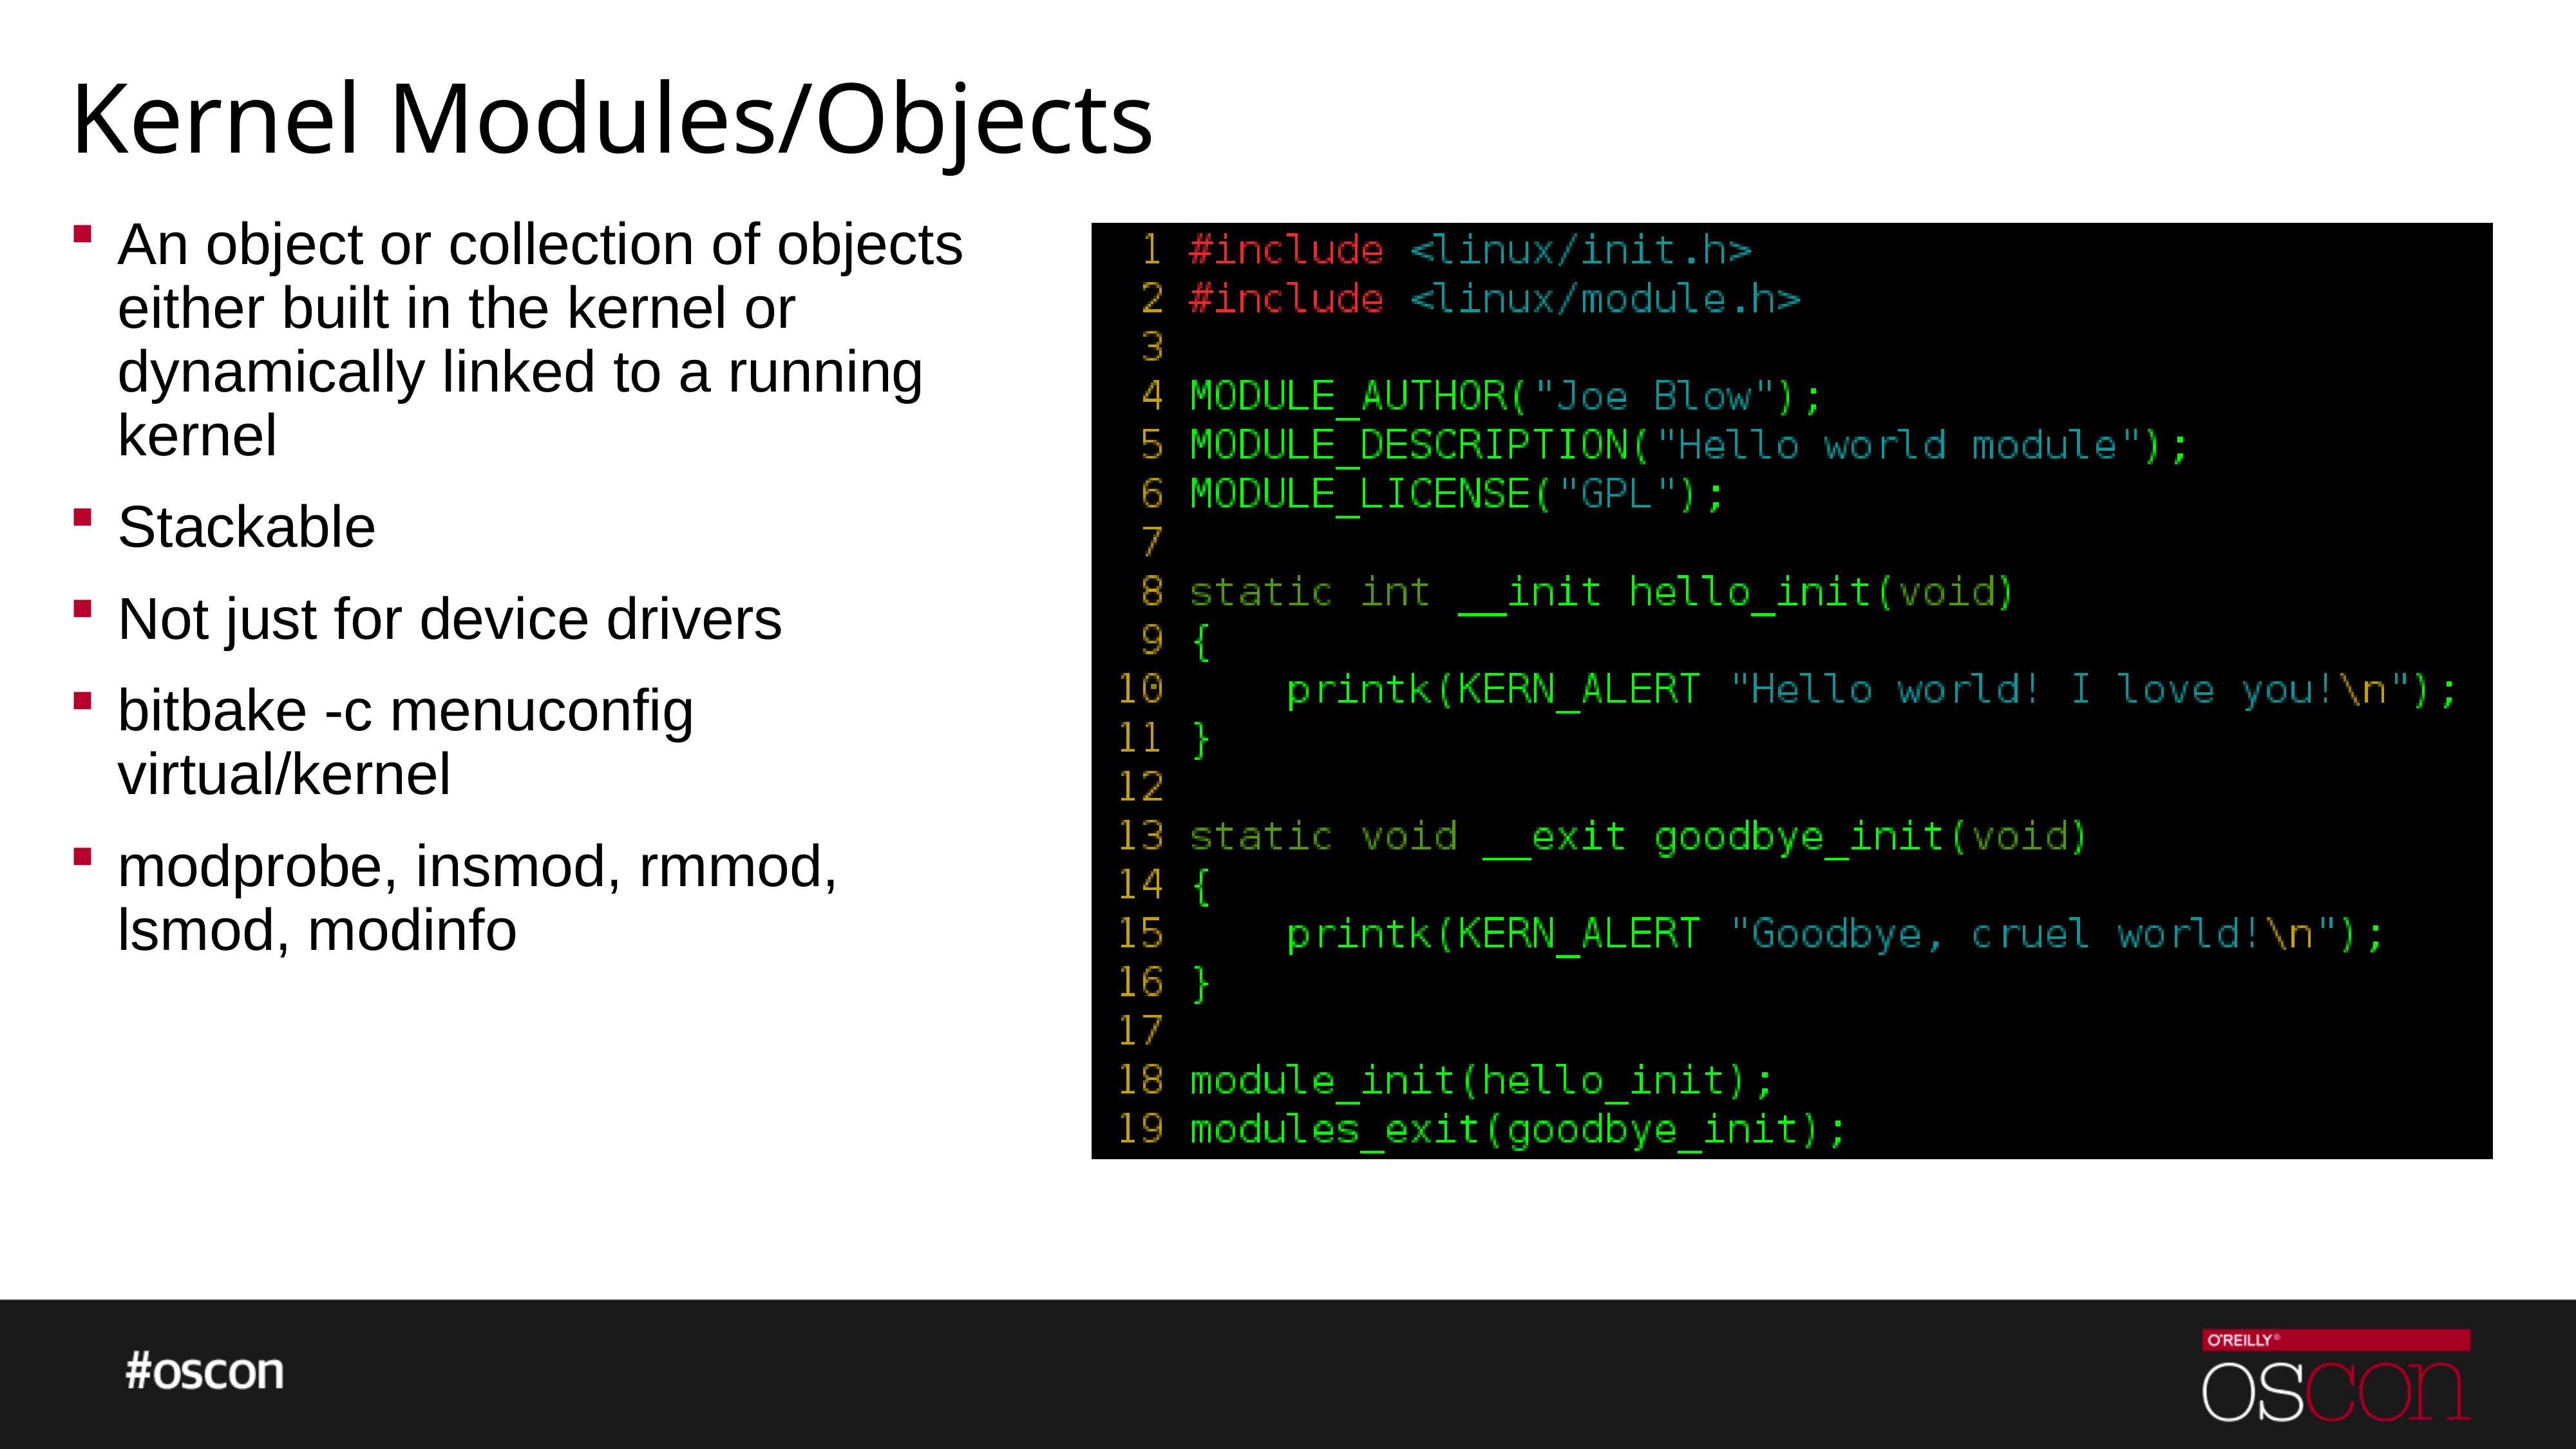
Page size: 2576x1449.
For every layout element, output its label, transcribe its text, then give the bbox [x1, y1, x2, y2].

picture [0, 0, 2576, 1449]
list An object or collection of objects either built in the kernel or dynamically linked to a running kernel Stackable Not just for device drivers bitbake -c menuconfig virtual/kernel modprobe, insmod, rmmod, lsmod, modinfo [65, 209, 1025, 1449]
title Kernel Modules/Objects [65, 10, 2510, 218]
